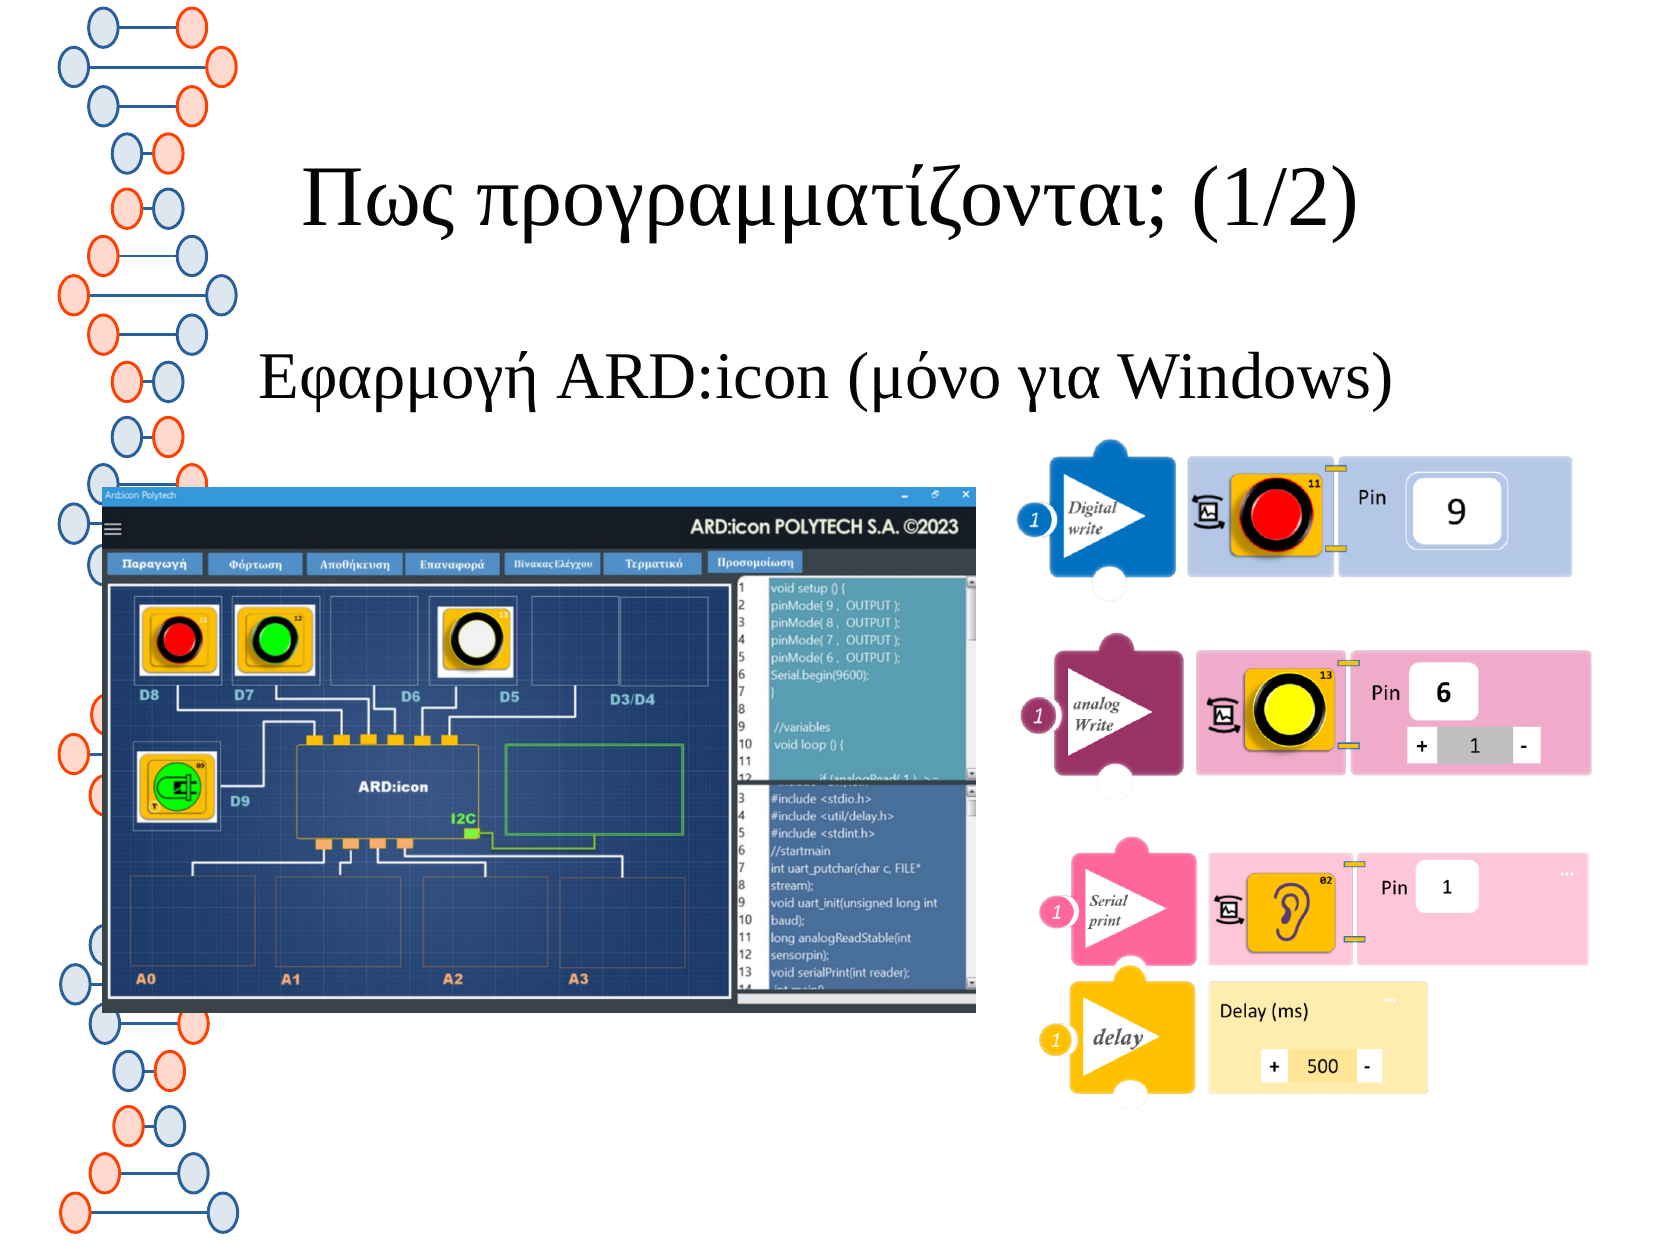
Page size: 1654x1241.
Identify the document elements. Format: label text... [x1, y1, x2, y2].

title Πως προγραμματίζονται; (1/2) [86, 92, 1576, 301]
picture [102, 487, 976, 1013]
picture [1032, 830, 1595, 1111]
picture [1012, 624, 1600, 806]
picture [1012, 436, 1577, 606]
list Εφαρμογή ARD:icon (μόνο για Windows) [187, 338, 1654, 1058]
